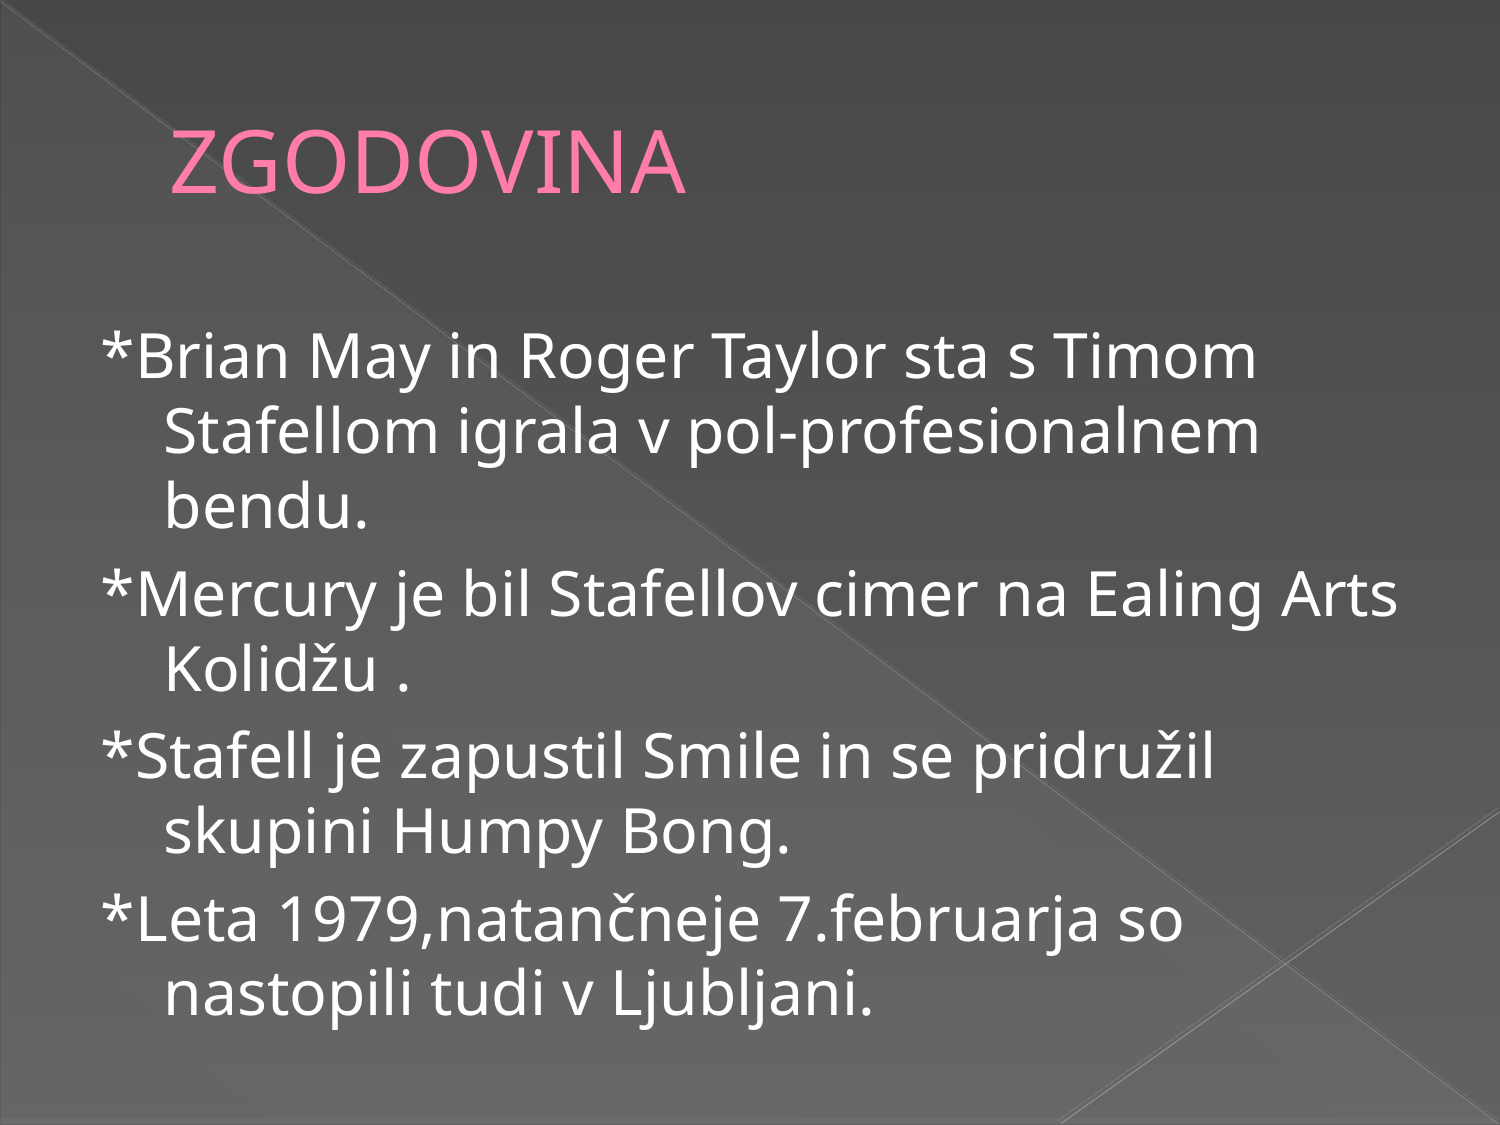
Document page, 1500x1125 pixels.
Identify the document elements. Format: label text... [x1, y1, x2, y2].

list *Brian May in Roger Taylor sta s Timom Stafellom igrala v pol-profesionalnem bendu. *Mercury je bil Stafellov cimer na Ealing Arts Kolidžu . *Stafell je zapustil Smile in se pridružil skupini Humpy Bong. *Leta 1979,natančneje 7.februarja so nastopili tudi v Ljubljani. [75, 308, 1425, 1059]
title ZGODOVINA [75, 43, 1425, 274]
